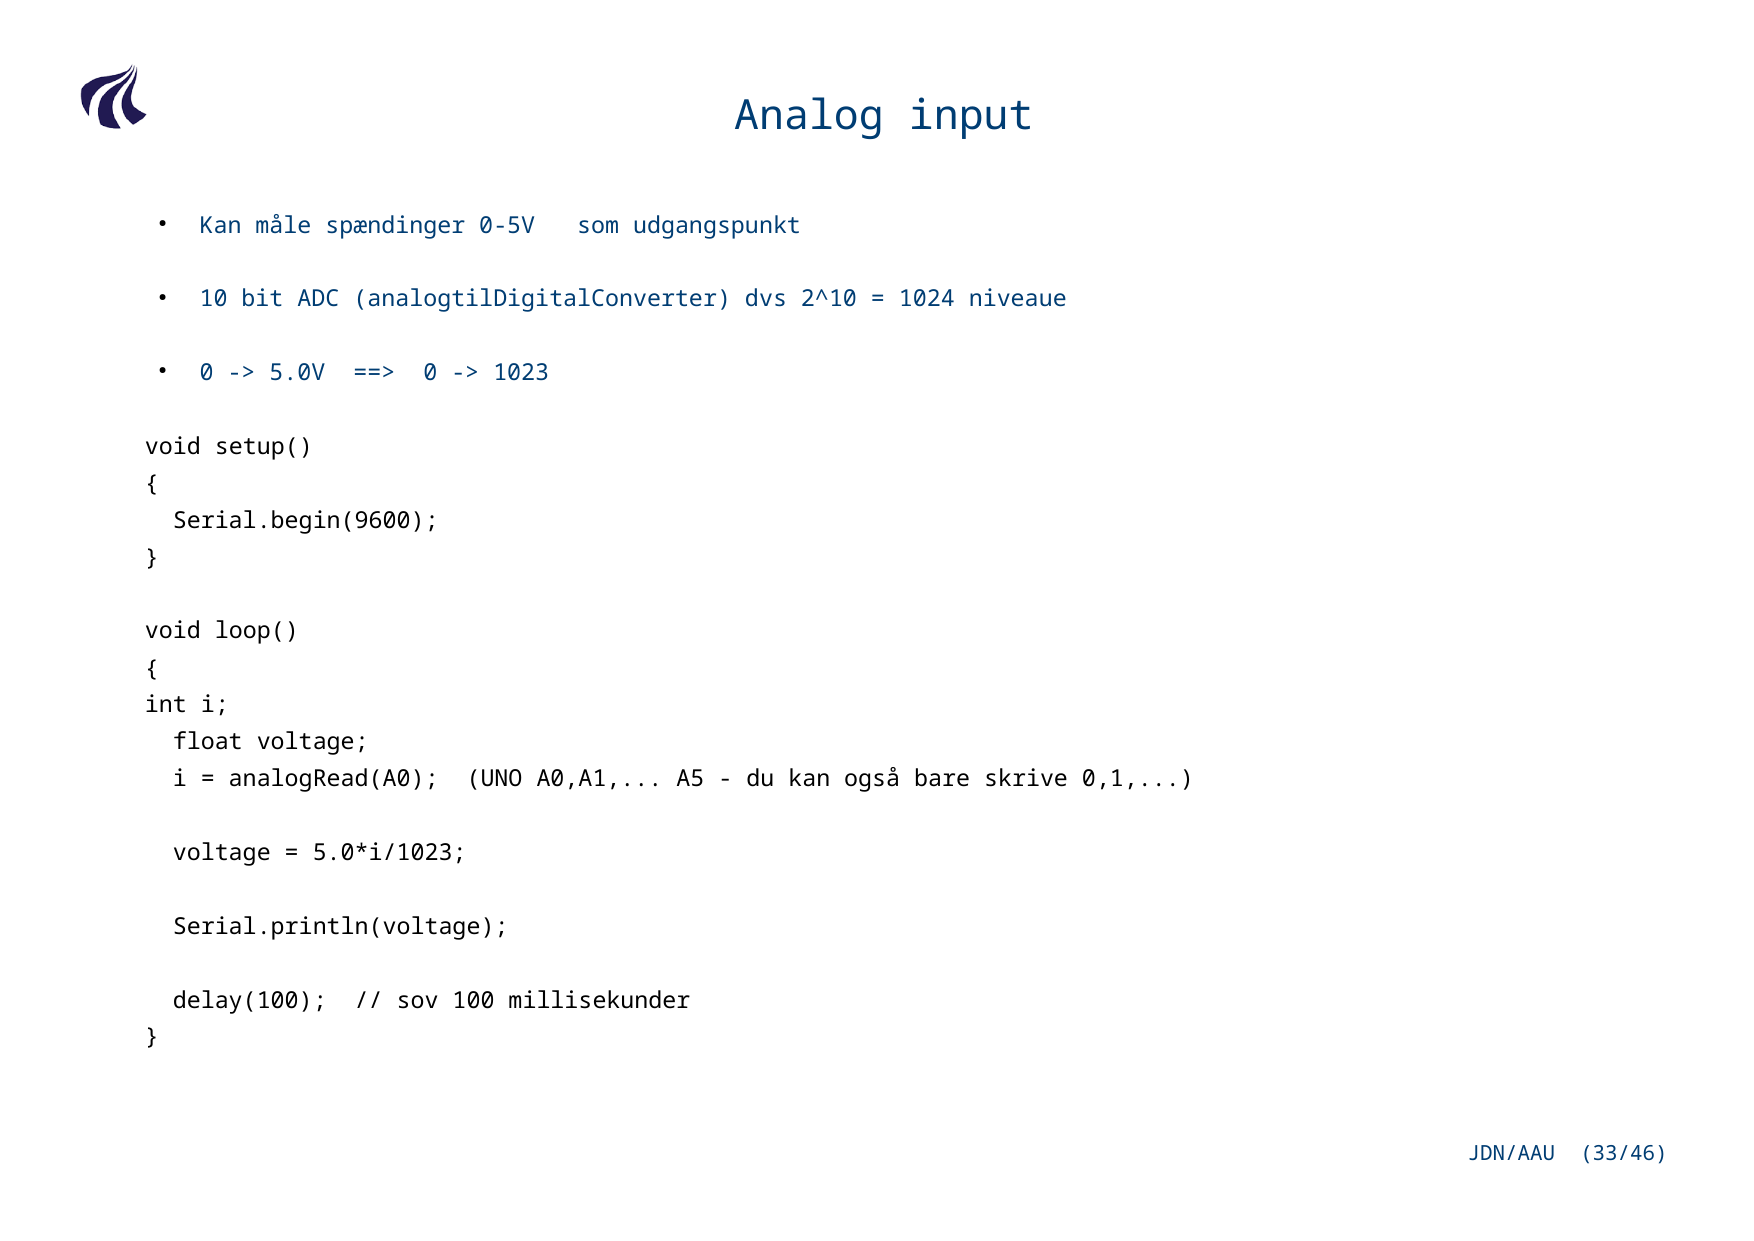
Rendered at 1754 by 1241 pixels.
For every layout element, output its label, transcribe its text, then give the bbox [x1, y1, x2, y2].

title Analog input [148, 72, 1621, 155]
picture [76, 60, 151, 131]
list Kan måle spændinger 0-5V som udgangspunkt 10 bit ADC (analogtilDigitalConverter) dvs 2^10 = 1024 niveaue 0 -> 5.0V ==> 0 -> 1023 void setup() { Serial.begin(9600); } void loop() { int i; float voltage; i = analogRead(A0); (UNO A0,A1,... A5 - du kan også bare skrive 0,1,...) voltage = 5.0*i/1023; Serial.println(voltage); delay(100); // sov 100 millisekunder } [144, 208, 1618, 1064]
